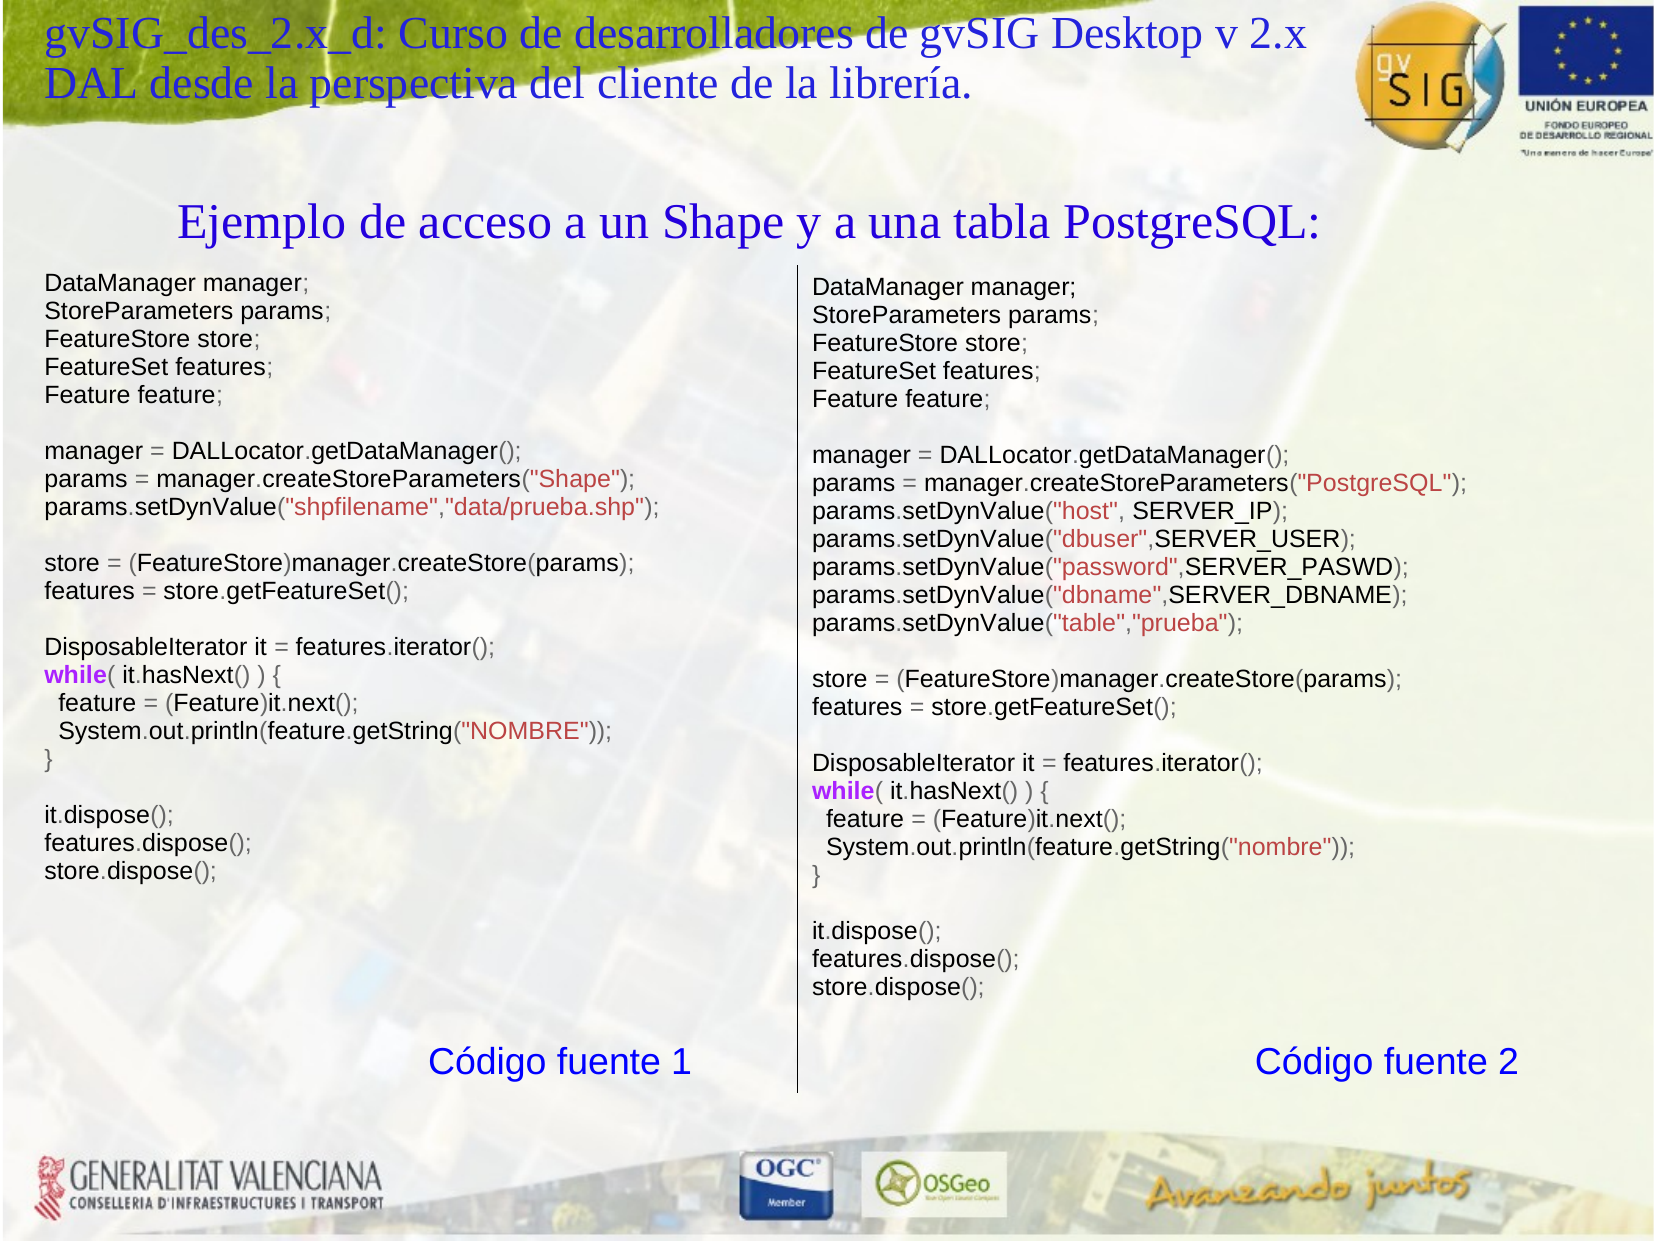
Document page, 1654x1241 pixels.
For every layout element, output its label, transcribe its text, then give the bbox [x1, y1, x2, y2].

title Ejemplo de acceso a un Shape y a una tabla PostgreSQL: [177, 88, 1329, 265]
text_box Código fuente 1 [413, 1033, 768, 1091]
picture [2, 0, 1654, 1241]
text_box DataManager manager; StoreParameters params; FeatureStore store; FeatureSet features; Feature feature; manager = DALLocator.getDataManager(); params = manager.createStoreParameters("Shape"); params.setDynValue("shpfilename","data/prueba.shp"); store = (FeatureStore)manager.createStore(params); features = store.getFeatureSet(); DisposableIterator it = features.iterator(); while( it.hasNext() ) { feature = (Feature)it.next(); System.out.println(feature.getString("NOMBRE")); } it.dispose(); features.dispose(); store.dispose(); [29, 261, 798, 1093]
text_box DataManager manager; StoreParameters params; FeatureStore store; FeatureSet features; Feature feature; manager = DALLocator.getDataManager(); params = manager.createStoreParameters("PostgreSQL"); params.setDynValue("host", SERVER_IP); params.setDynValue("dbuser",SERVER_USER); params.setDynValue("password",SERVER_PASWD); params.setDynValue("dbname",SERVER_DBNAME); params.setDynValue("table","prueba"); store = (FeatureStore)manager.createStore(params); features = store.getFeatureSet(); DisposableIterator it = features.iterator(); while( it.hasNext() ) { feature = (Feature)it.next(); System.out.println(feature.getString("nombre")); } it.dispose(); features.dispose(); store.dispose(); [798, 265, 1625, 1093]
text_box Código fuente 2 [1240, 1033, 1595, 1091]
